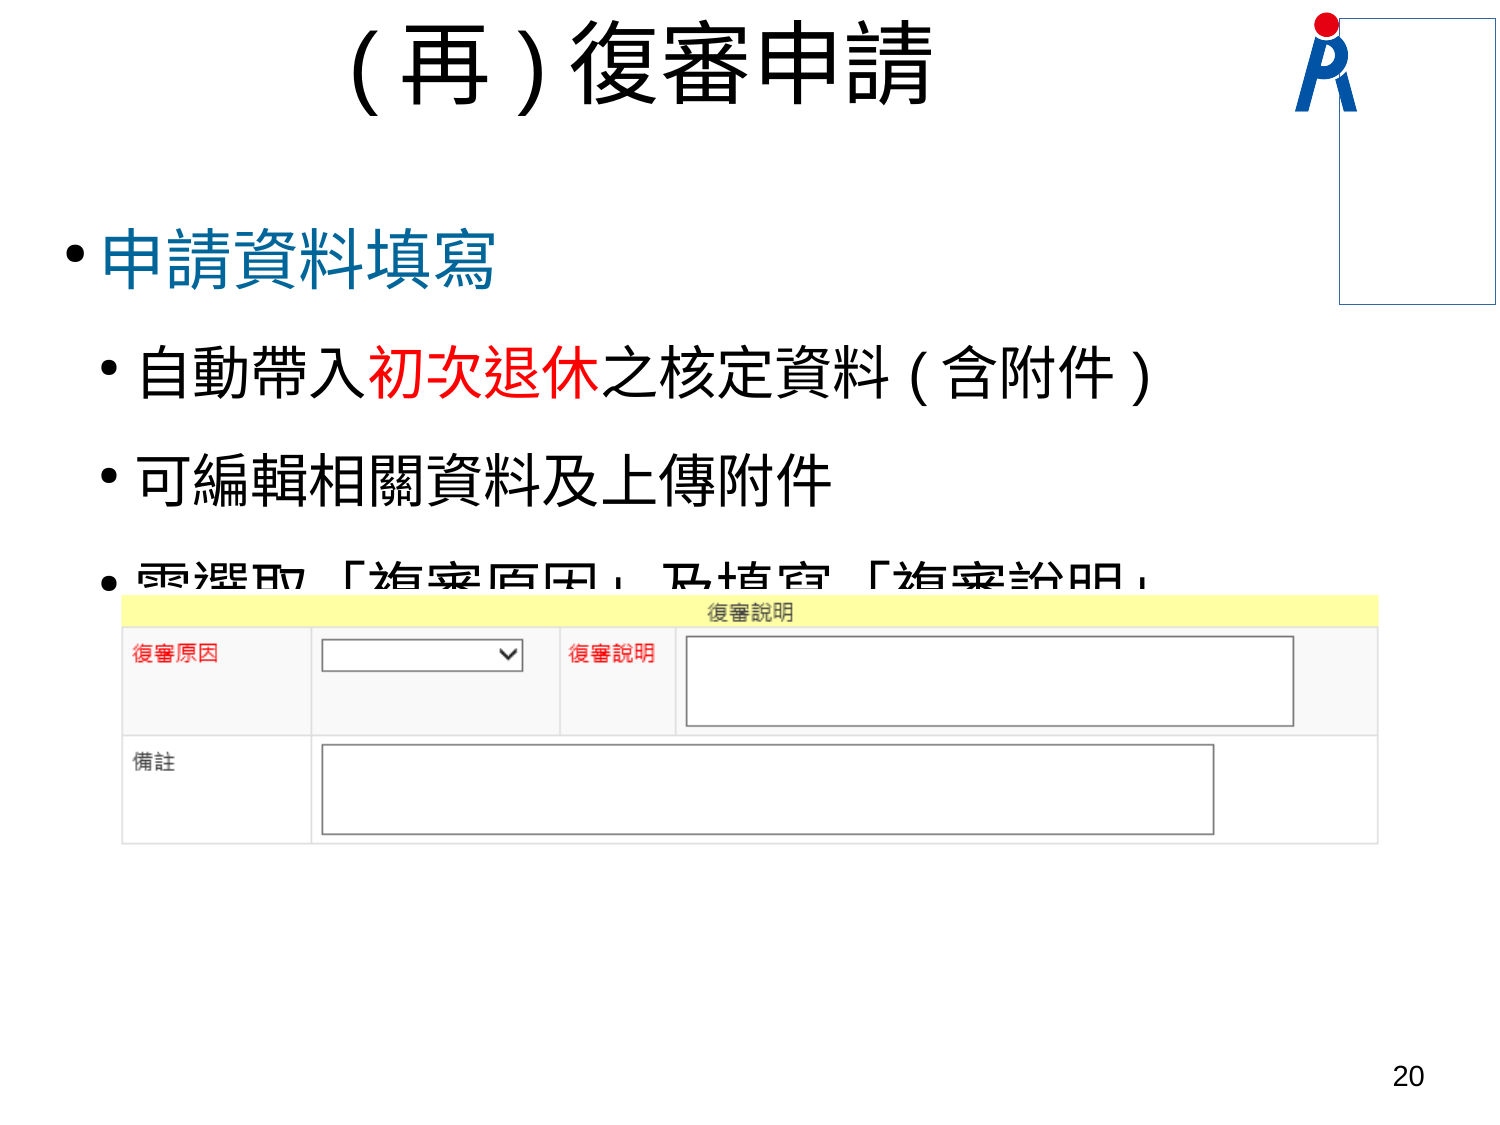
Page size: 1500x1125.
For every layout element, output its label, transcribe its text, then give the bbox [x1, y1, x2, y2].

list 申請資料填寫 自動帶入初次退休之核定資料(含附件) 可編輯相關資料及上傳附件 需選取「複審原因」及填寫「複審說明」 [63, 206, 1414, 950]
picture [117, 589, 1382, 851]
title (再)復審申請 [59, 2, 1225, 113]
slide_number 20 [1074, 1059, 1425, 1110]
picture [1278, 0, 1374, 128]
